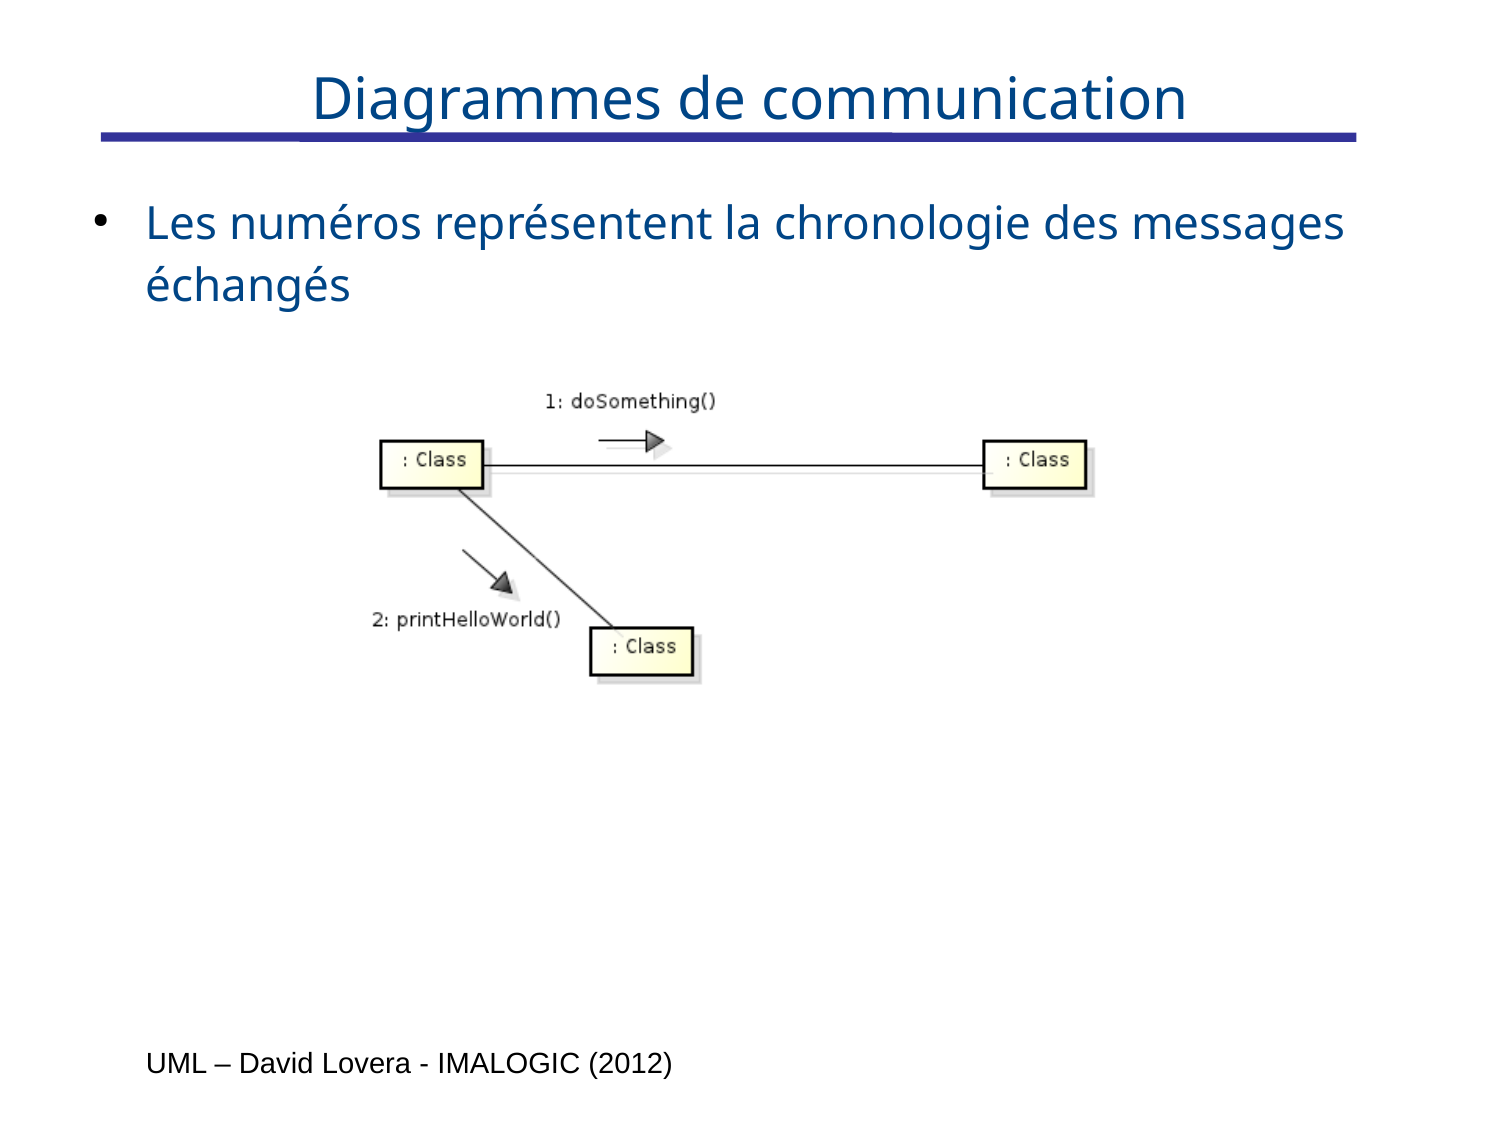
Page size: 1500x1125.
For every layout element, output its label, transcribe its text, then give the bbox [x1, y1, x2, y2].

picture [342, 374, 1111, 702]
list UML – David Lovera - IMALOGIC (2012) [74, 1047, 1425, 1087]
list Les numéros représentent la chronologie des messages échangés [74, 190, 1425, 953]
title Diagrammes de communication [74, 44, 1425, 150]
